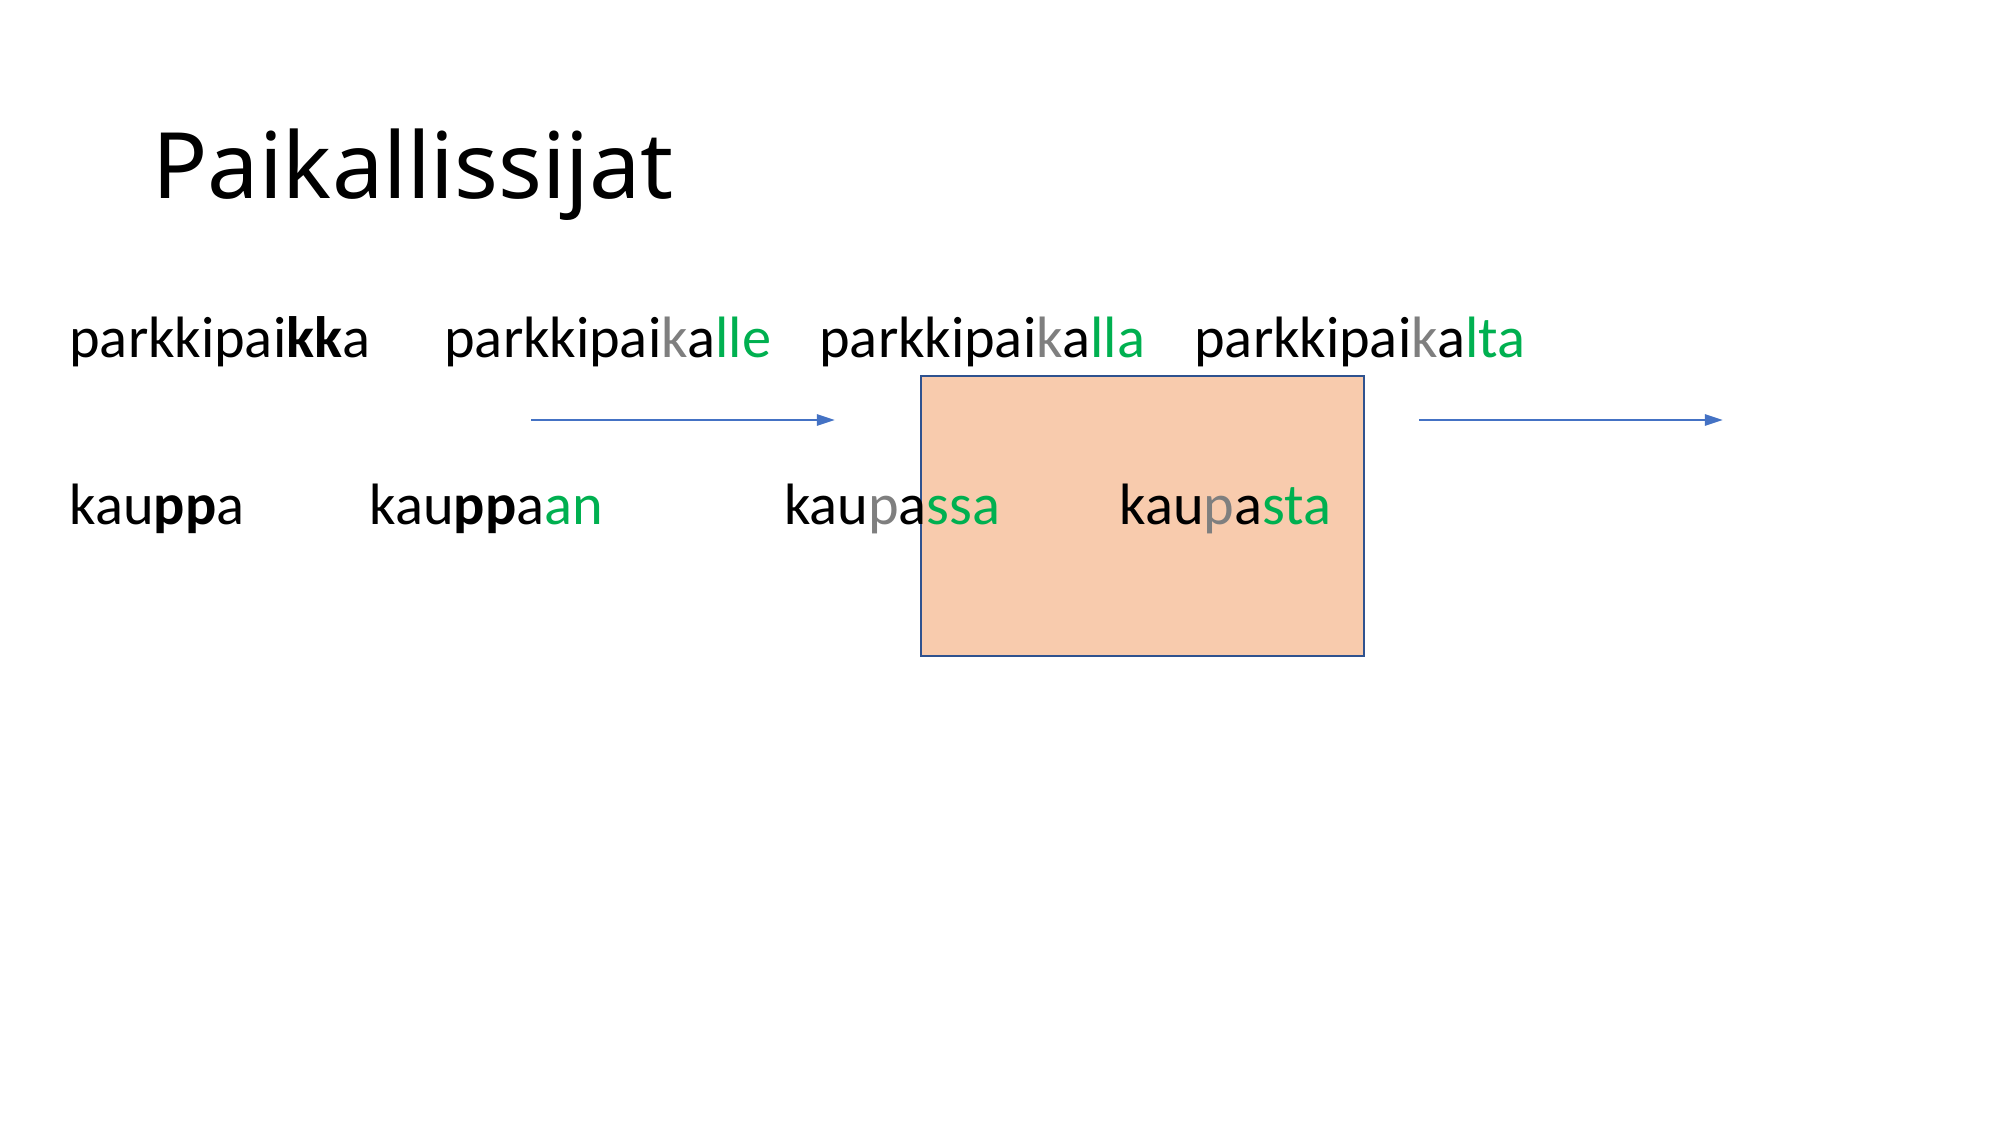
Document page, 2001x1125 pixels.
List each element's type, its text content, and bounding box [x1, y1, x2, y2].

title Paikallissijat [137, 59, 1863, 278]
list parkkipaikka parkkipaikalle parkkipaikalla parkkipaikalta kauppa kauppaan kaupassa kaupasta [54, 299, 1963, 1014]
